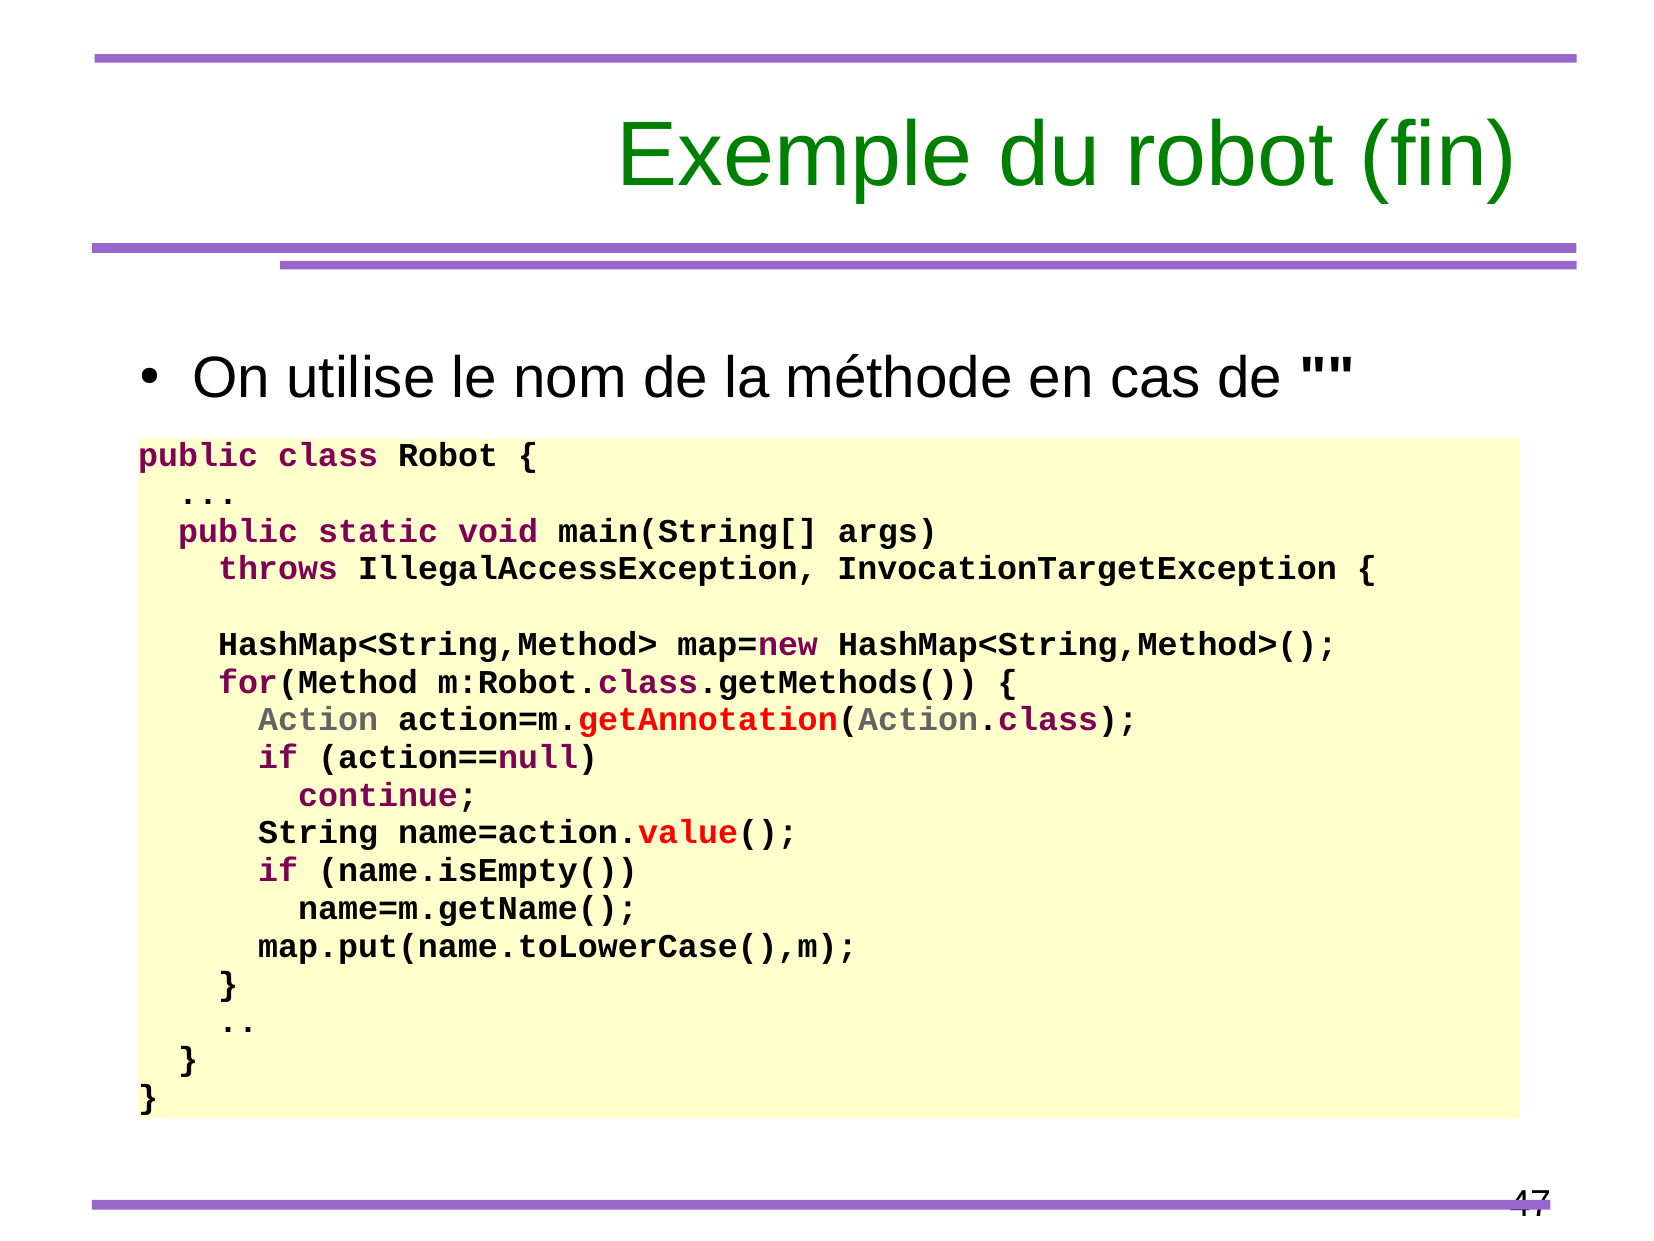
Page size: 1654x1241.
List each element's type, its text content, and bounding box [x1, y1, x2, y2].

title Exemple du robot (fin) [121, 42, 1534, 265]
list On utilise le nom de la méthode en cas de "" [121, 344, 1534, 430]
text_box public class Robot { ... public static void main(String[] args) throws IllegalAccessException, InvocationTargetException { HashMap<String,Method> map=new HashMap<String,Method>(); for(Method m:Robot.class.getMethods()) { Action action=m.getAnnotation(Action.class); if (action==null) continue; String name=action.value(); if (name.isEmpty()) name=m.getName(); map.put(name.toLowerCase(),m); } .. } } [138, 438, 1520, 1119]
